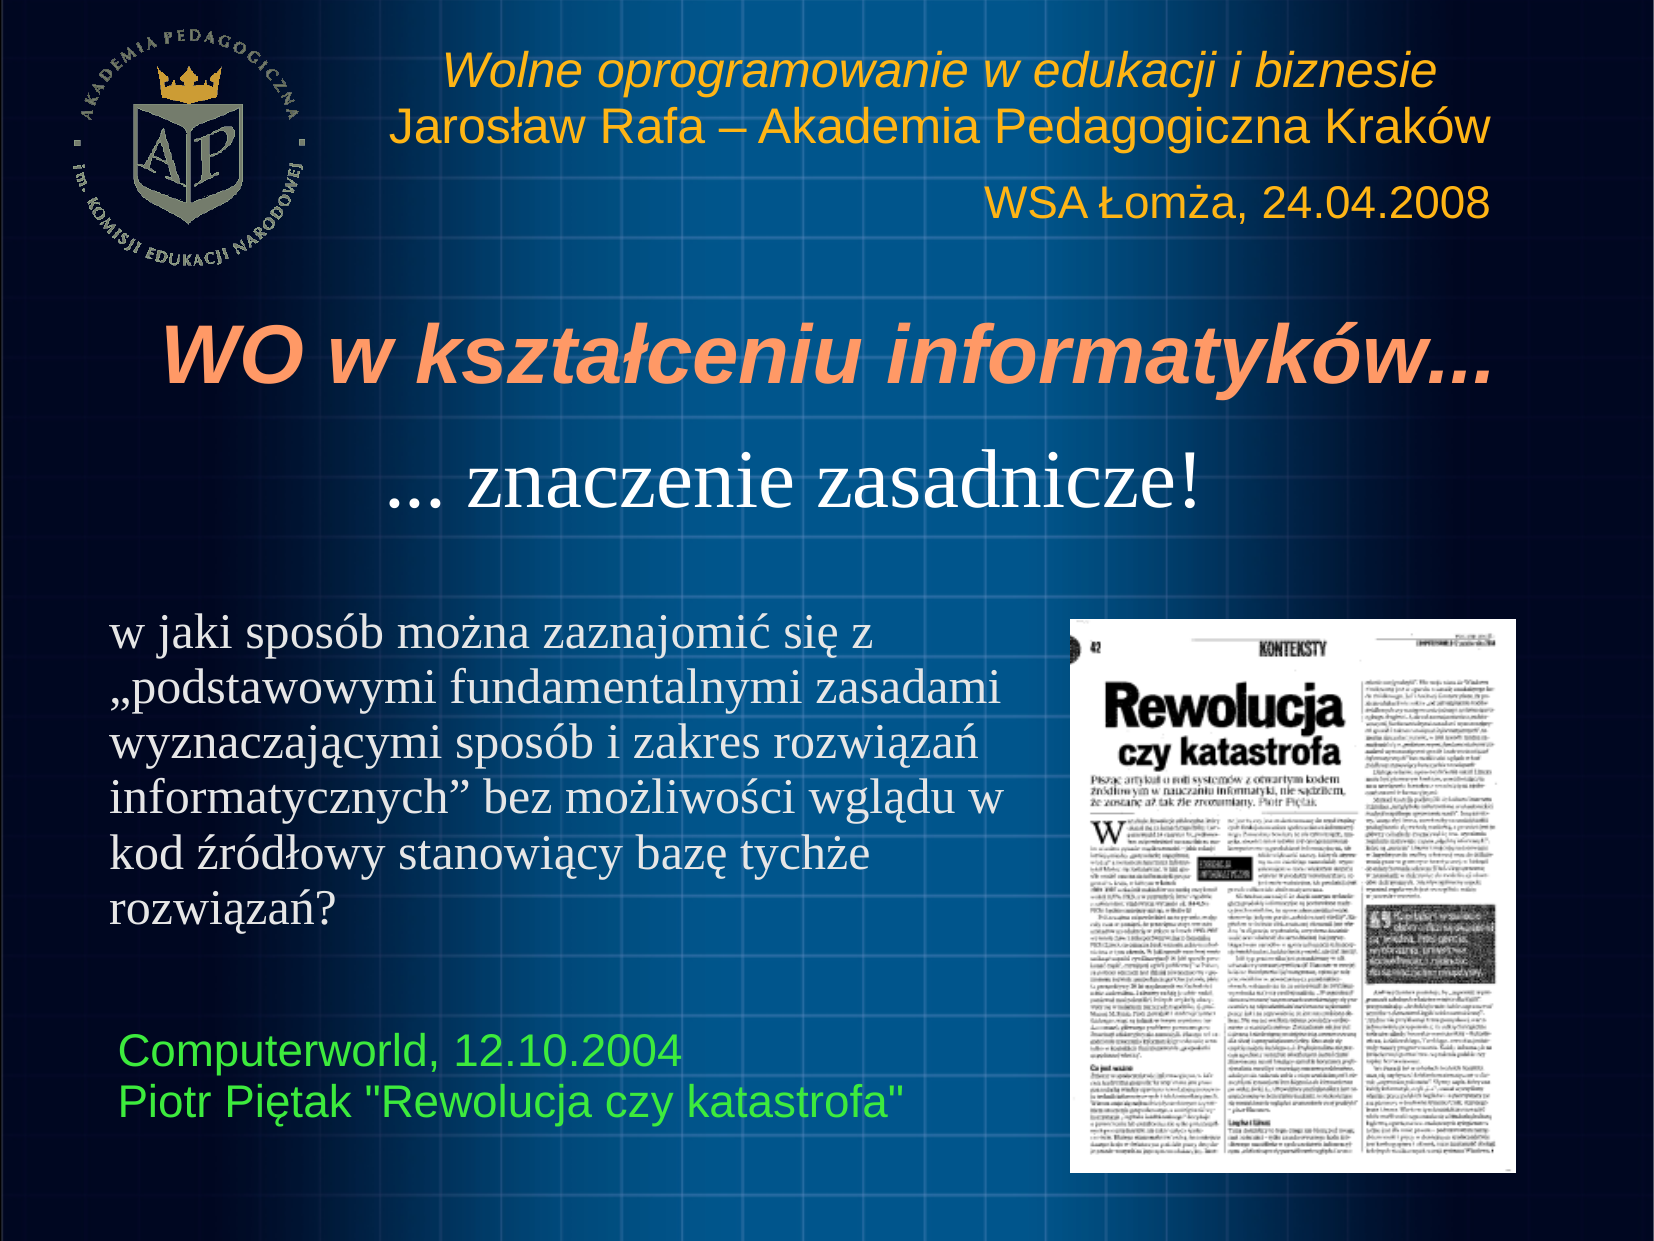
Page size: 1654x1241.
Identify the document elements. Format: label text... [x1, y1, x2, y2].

list w jaki sposób można zaznajomić się z „podstawowymi fundamentalnymi zasadami wyznaczającymi sposób i zakres rozwiązań informatycznych” bez możliwości wglądu w kod źródłowy stanowiący bazę tychże rozwiązań? [109, 603, 1079, 984]
title WO w kształceniu informatyków... [123, 302, 1536, 407]
picture [0, 0, 1654, 1241]
text_box Computerworld, 12.10.2004 Piotr Piętak "Rewolucja czy katastrofa" [102, 1017, 927, 1135]
text_box ... znaczenie zasadnicze! [369, 426, 1221, 534]
